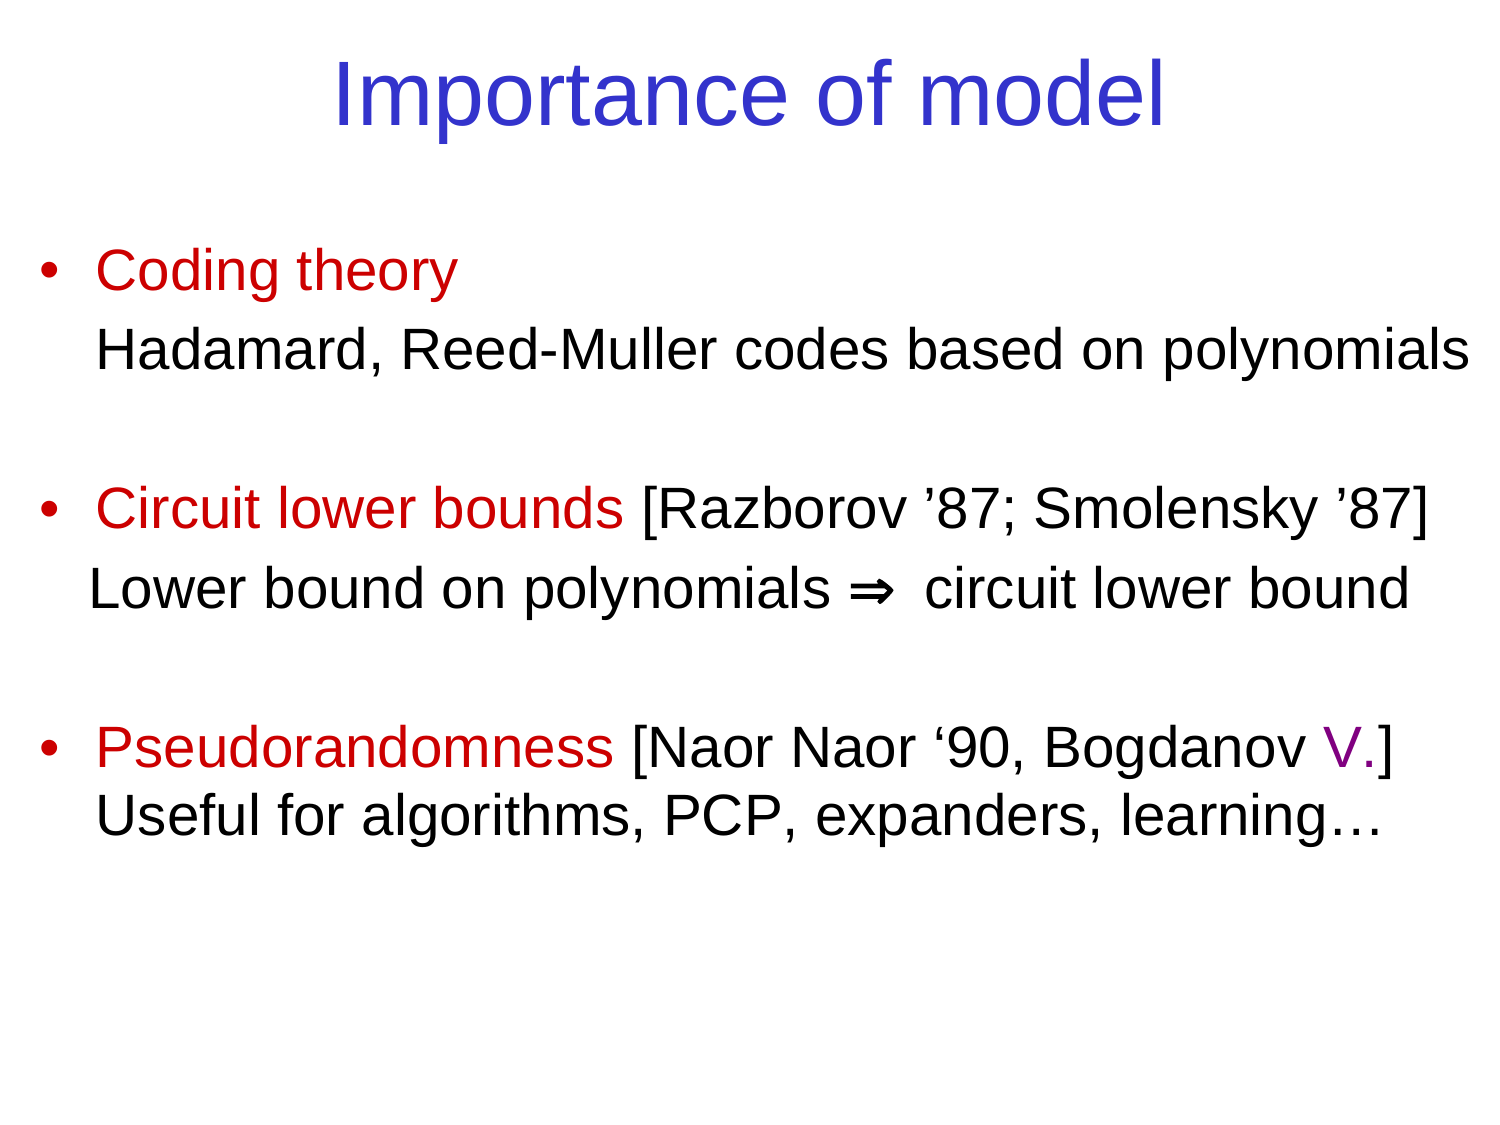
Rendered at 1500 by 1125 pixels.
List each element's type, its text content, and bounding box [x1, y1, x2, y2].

list Coding theory Hadamard, Reed-Muller codes based on polynomials Circuit lower bounds [Razborov ’87; Smolensky ’87] Lower bound on polynomials  circuit lower bound Pseudorandomness [Naor Naor ‘90, Bogdanov V.] Useful for algorithms, PCP, expanders, learning… [24, 149, 1500, 1101]
title Importance of model [112, 0, 1388, 188]
